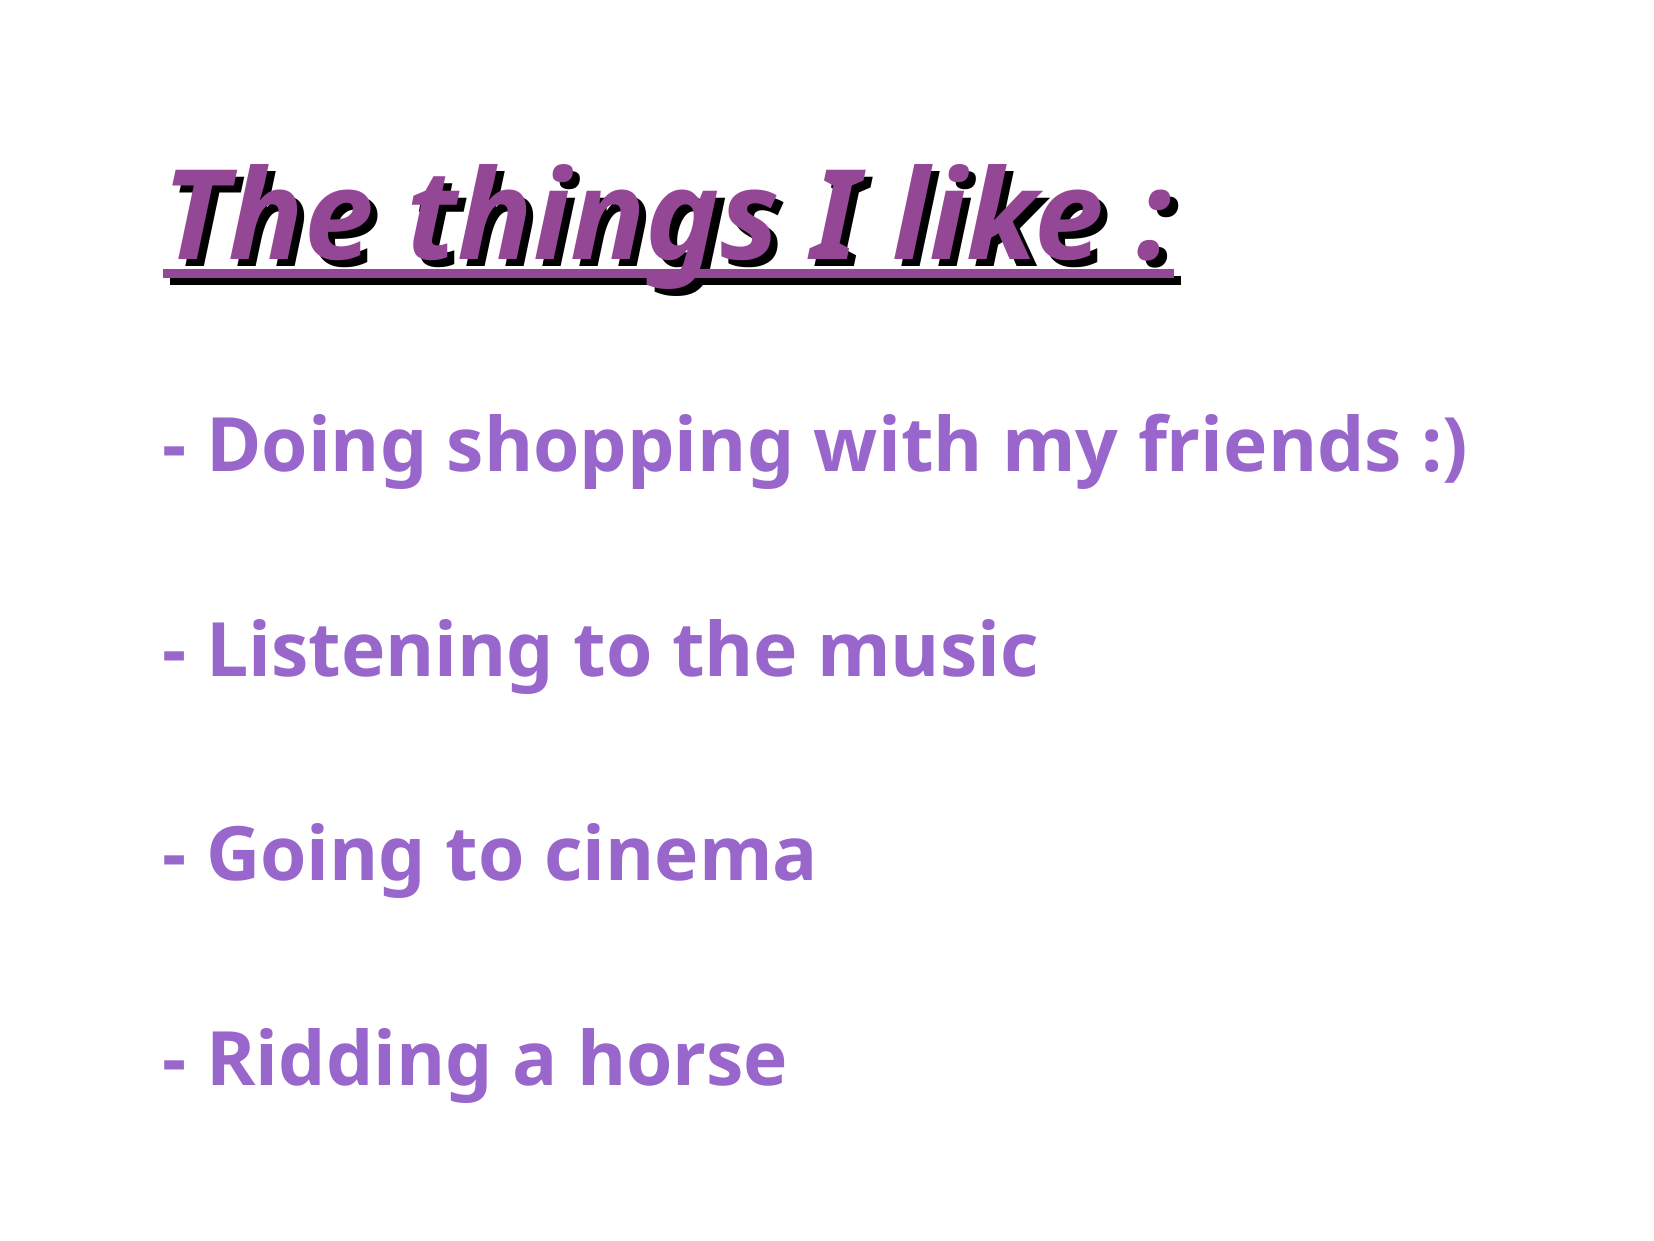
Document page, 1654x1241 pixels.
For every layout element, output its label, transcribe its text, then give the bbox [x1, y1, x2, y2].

text_box - Doing shopping with my friends :) - Listening to the music - Going to cinema - Ridding a horse [147, 383, 1506, 1100]
text_box The things I like : [147, 118, 1625, 294]
